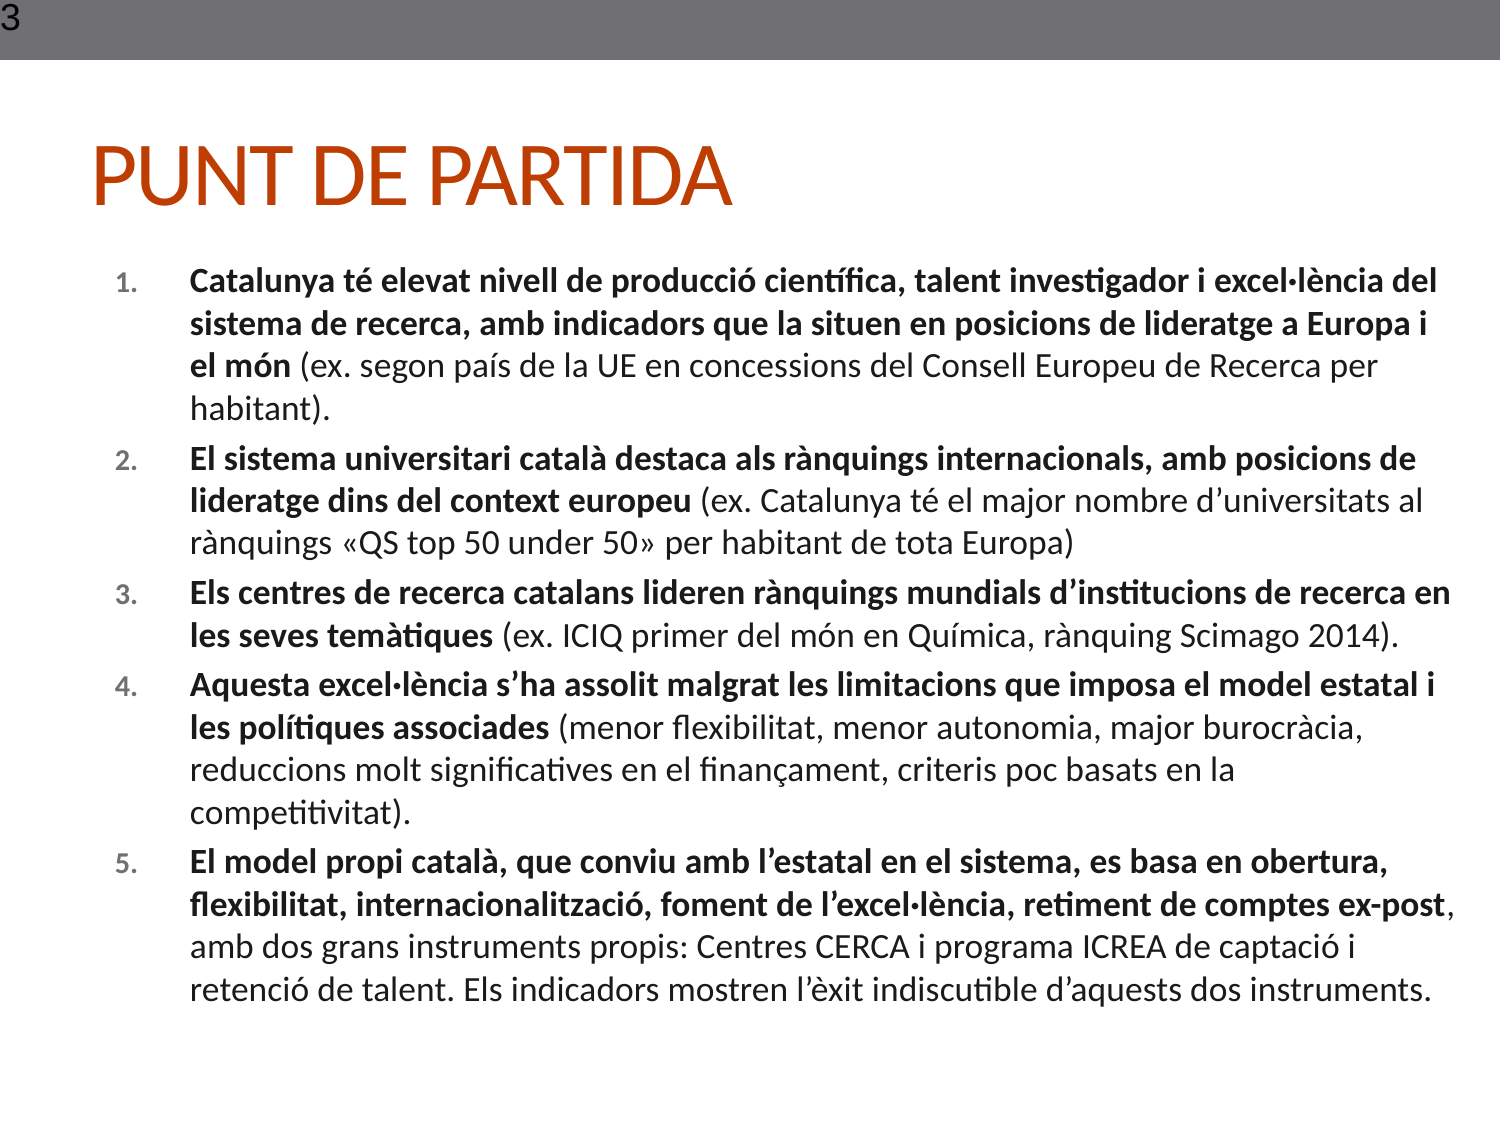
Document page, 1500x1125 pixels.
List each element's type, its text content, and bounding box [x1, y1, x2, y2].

text_box Catalunya té elevat nivell de producció científica, talent investigador i excel·lència del sistema de recerca, amb indicadors que la situen en posicions de lideratge a Europa i el món (ex. segon país de la UE en concessions del Consell Europeu de Recerca per habitant). El sistema universitari català destaca als rànquings internacionals, amb posicions de lideratge dins del context europeu (ex. Catalunya té el major nombre d’universitats al rànquings «QS top 50 under 50» per habitant de tota Europa) Els centres de recerca catalans lideren rànquings mundials d’institucions de recerca en les seves temàtiques (ex. ICIQ primer del món en Química, rànquing Scimago 2014). Aquesta excel·lència s’ha assolit malgrat les limitacions que imposa el model estatal i les polítiques associades (menor flexibilitat, menor autonomia, major burocràcia, reduccions molt significatives en el finançament, criteris poc basats en la competitivitat). El model propi català, que conviu amb l’estatal en el sistema, es basa en obertura, flexibilitat, internacionalització, foment de l’excel·lència, retiment de comptes ex-post, amb dos grans instruments propis: Centres CERCA i programa ICREA de captació i retenció de talent. Els indicadors mostren l’èxit indiscutible d’aquests dos instruments. [99, 249, 1471, 1088]
title PUNT DE PARTIDA [75, 87, 1425, 250]
